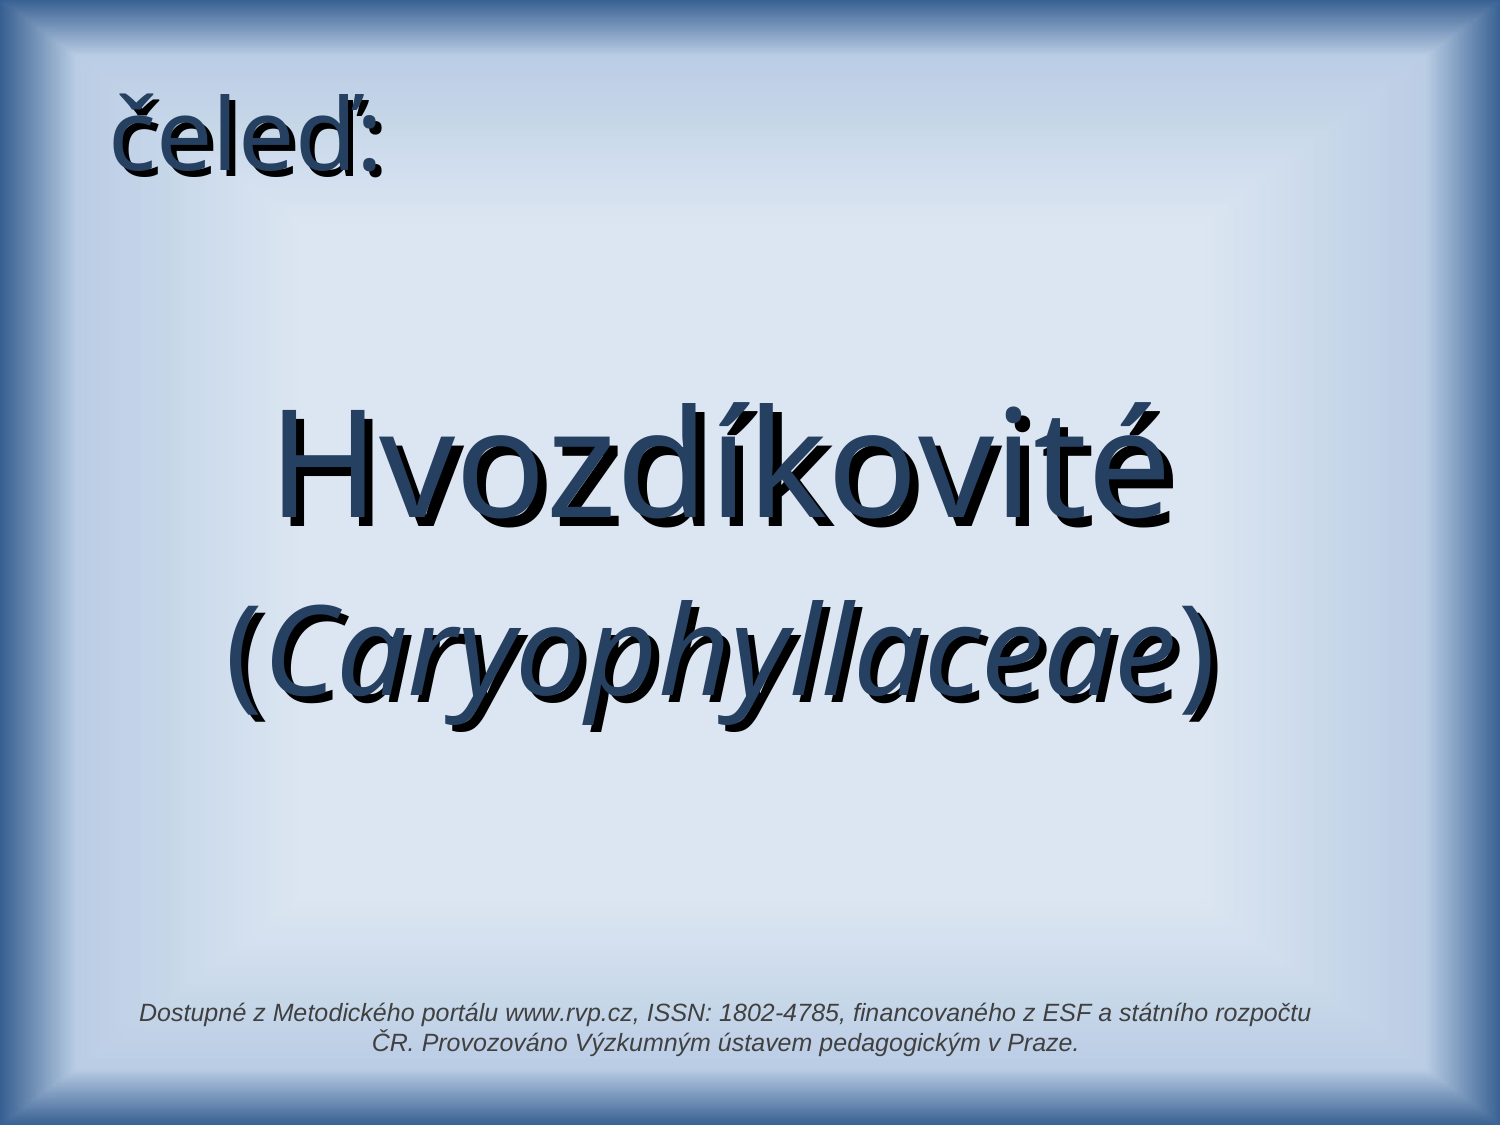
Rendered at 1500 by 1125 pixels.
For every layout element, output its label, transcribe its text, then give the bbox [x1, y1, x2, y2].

picture [0, 0, 1500, 1125]
text_box čeleď: [93, 63, 469, 199]
title Hvozdíkovité (Caryophyllaceae) [140, 363, 1301, 727]
text_box Dostupné z Metodického portálu www.rvp.cz, ISSN: 1802-4785, financovaného z ESF a státního rozpočtu ČR. Provozováno Výzkumným ústavem pedagogickým v Praze. [105, 996, 1348, 1057]
